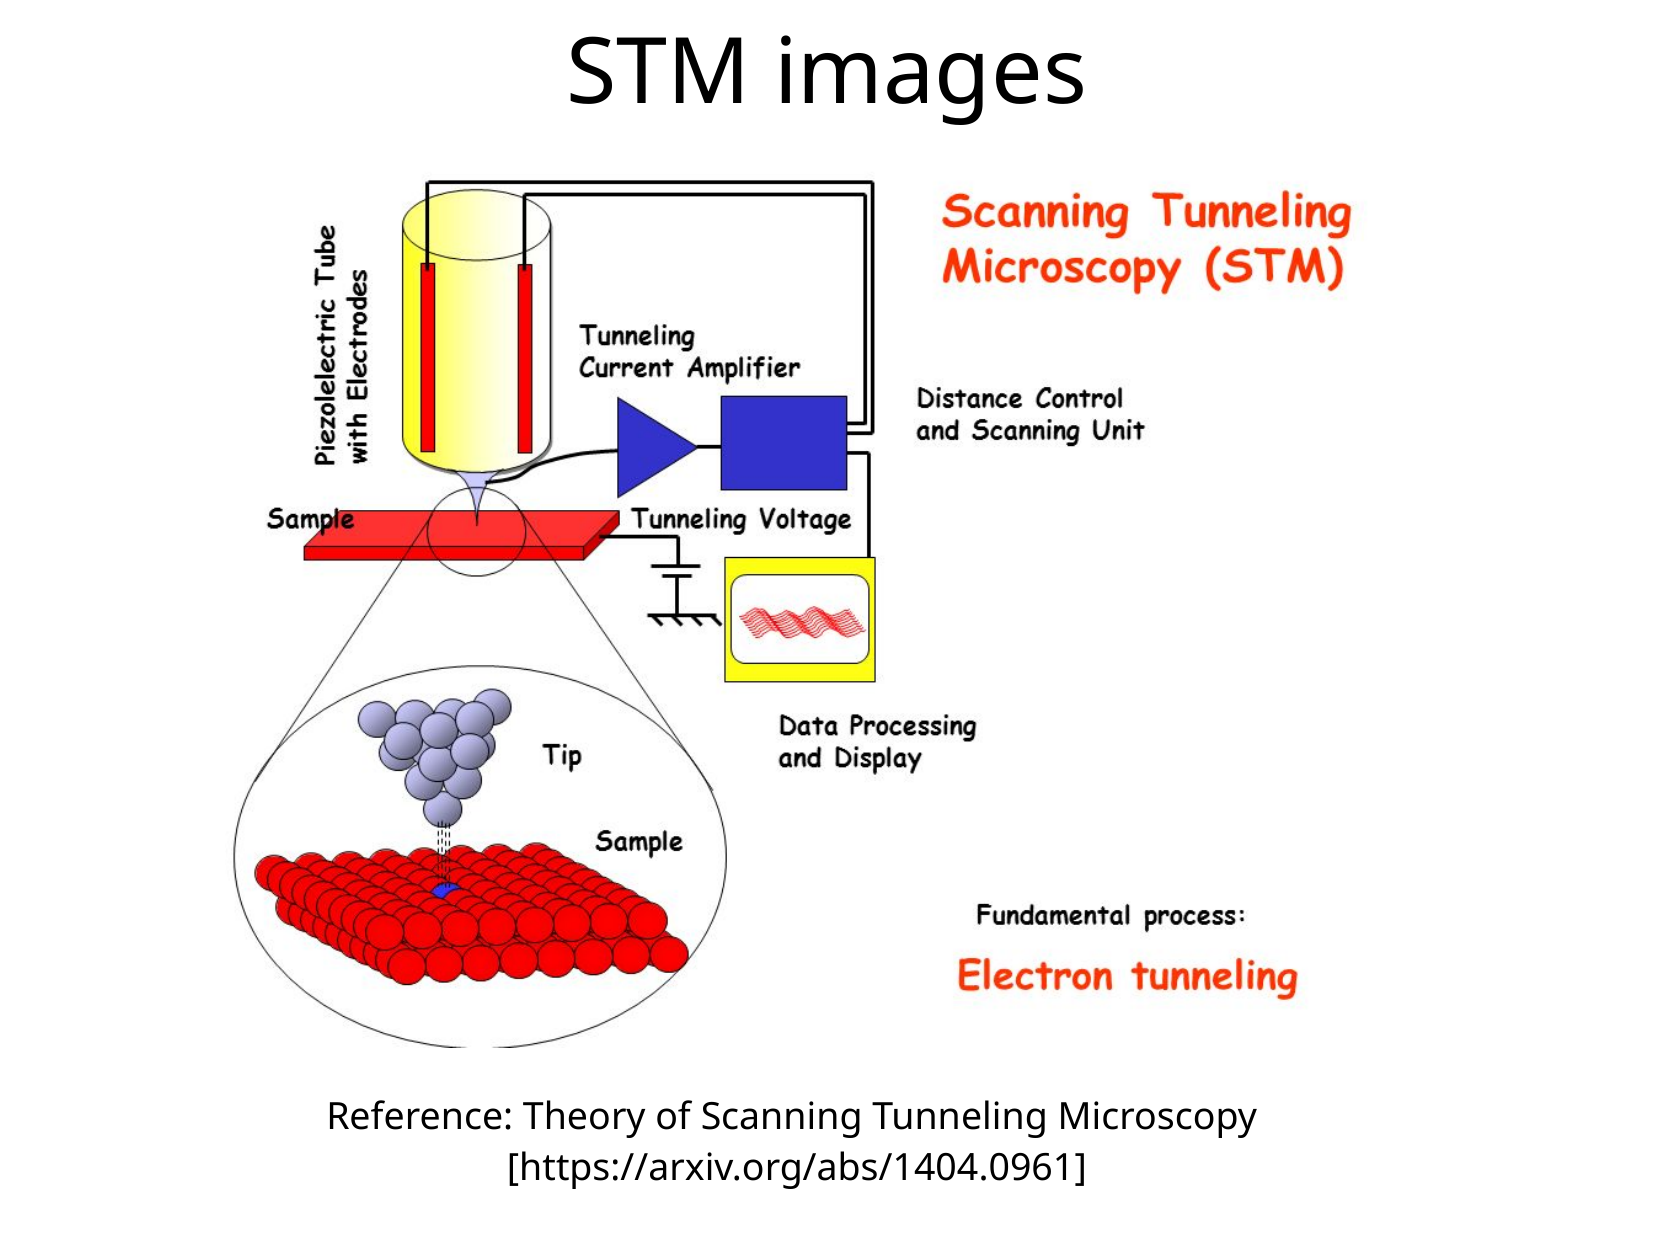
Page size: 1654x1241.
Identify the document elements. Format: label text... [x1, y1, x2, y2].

title STM images [82, 2, 1571, 136]
text_box Reference: Theory of Scanning Tunneling Microscopy [https://arxiv.org/abs/1404.0961] [64, 1061, 1520, 1219]
picture [225, 162, 1406, 1048]
